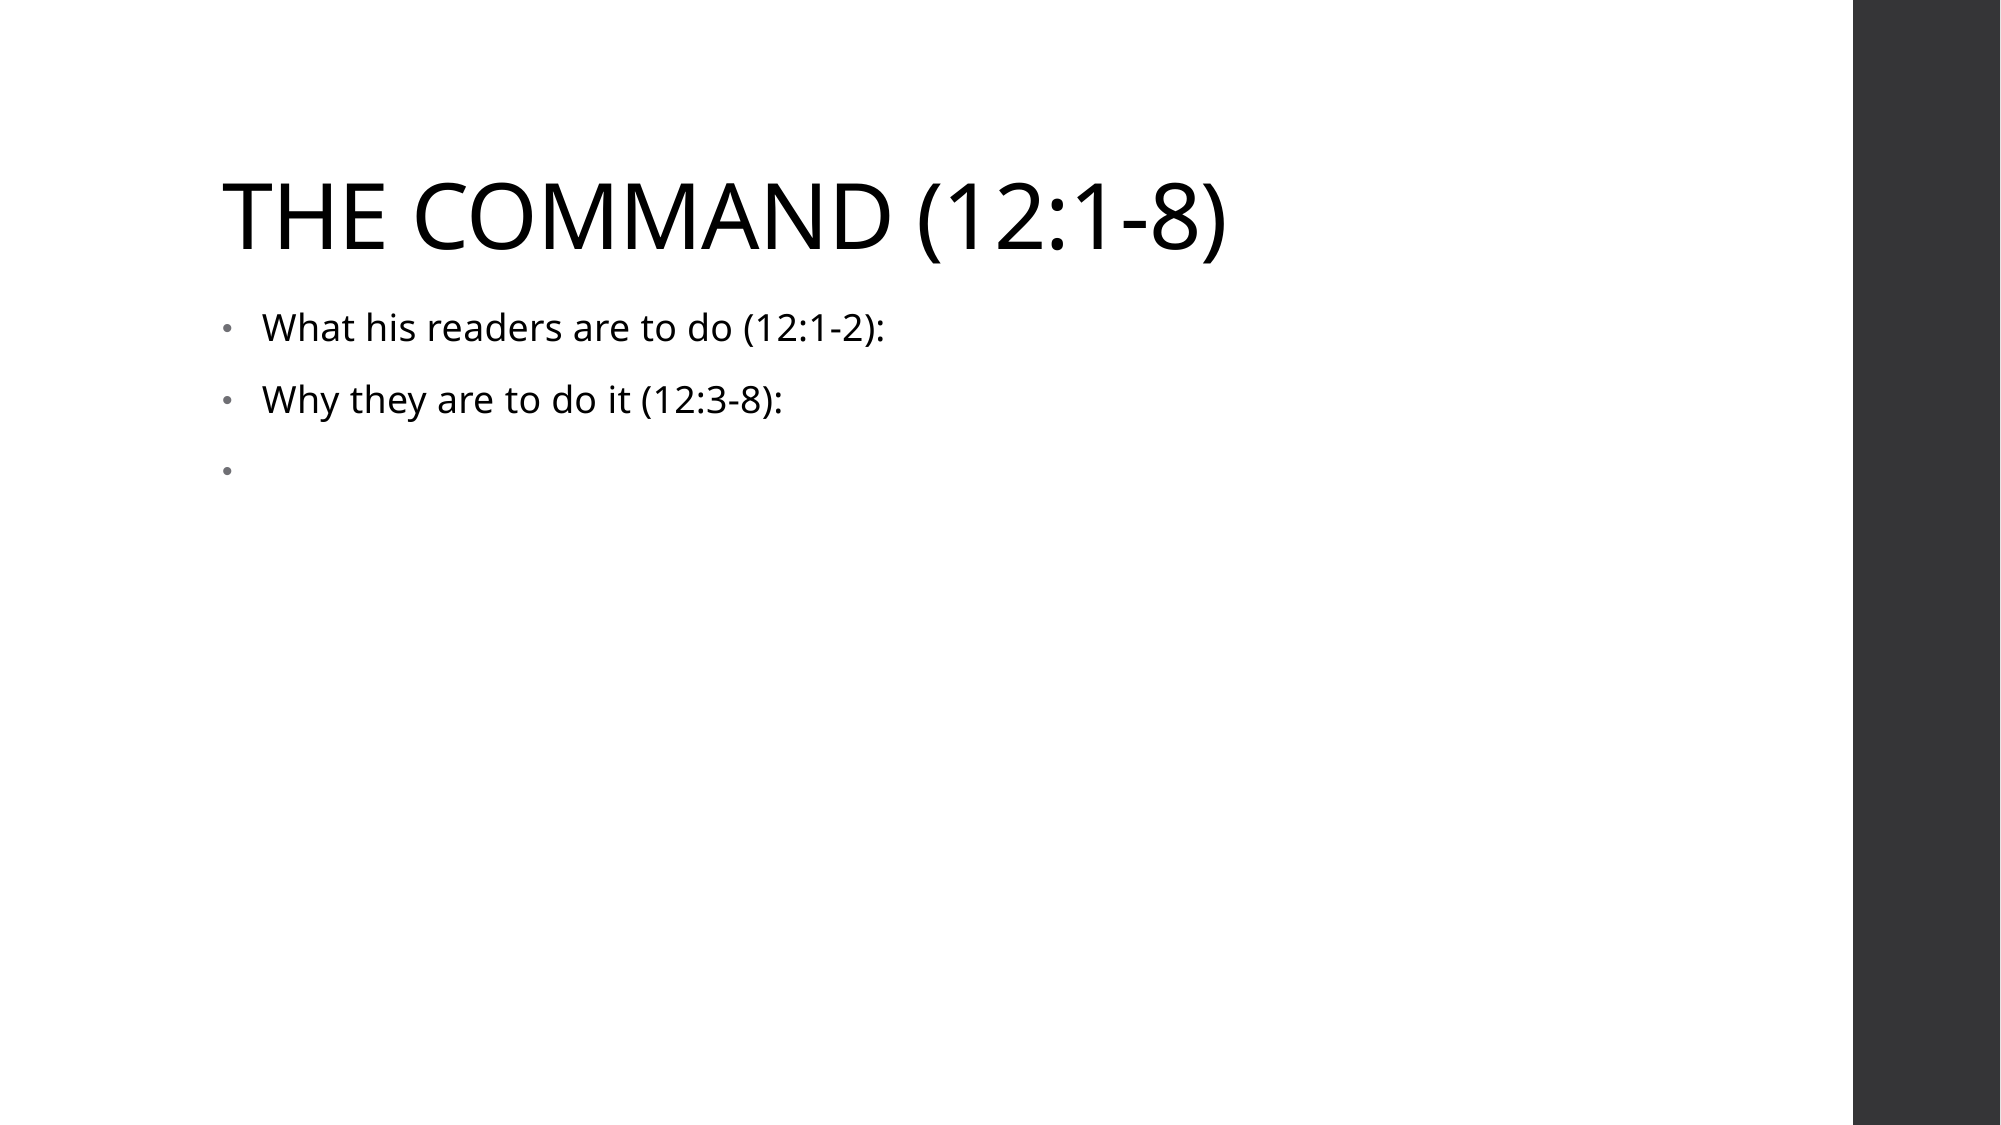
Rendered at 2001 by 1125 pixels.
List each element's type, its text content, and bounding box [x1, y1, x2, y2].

list What his readers are to do (12:1-2): Why they are to do it (12:3-8): [206, 299, 1617, 1014]
title THE COMMAND (12:1-8) [206, 60, 1797, 278]
